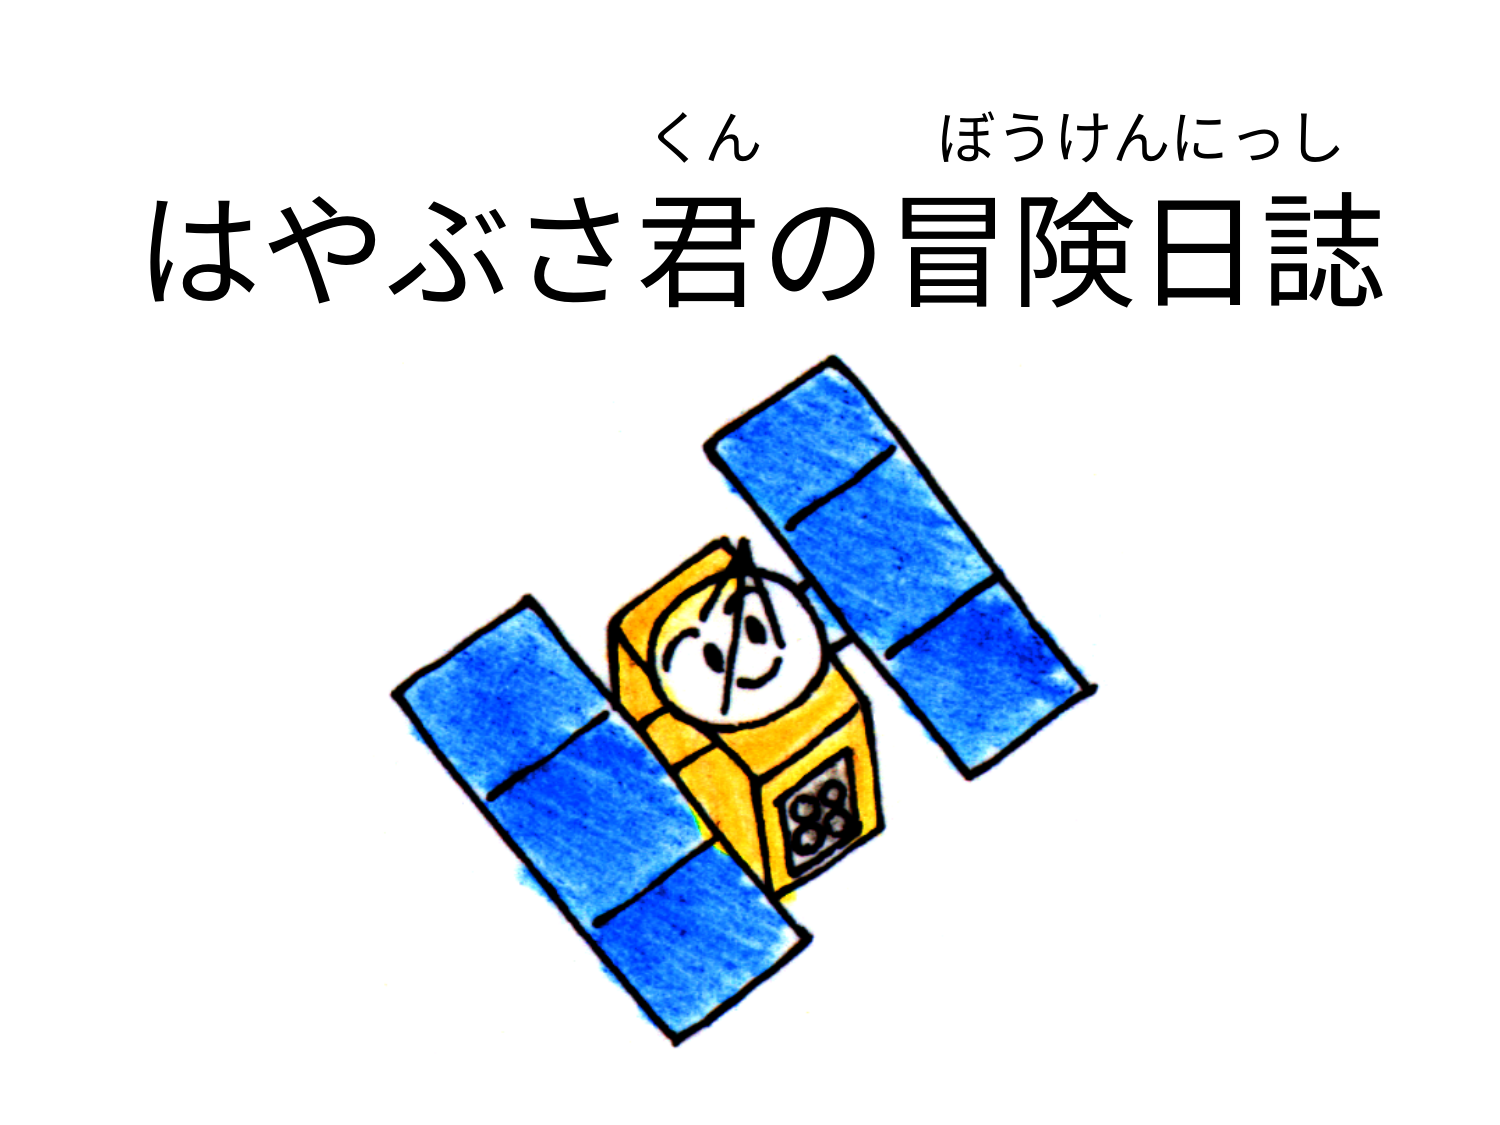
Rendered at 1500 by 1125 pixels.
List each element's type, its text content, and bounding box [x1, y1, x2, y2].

title はやぶさ君の冒険日誌 [93, 126, 1430, 368]
picture [351, 339, 1126, 1065]
subtitle くん ぼうけんにっし [585, 93, 1407, 188]
